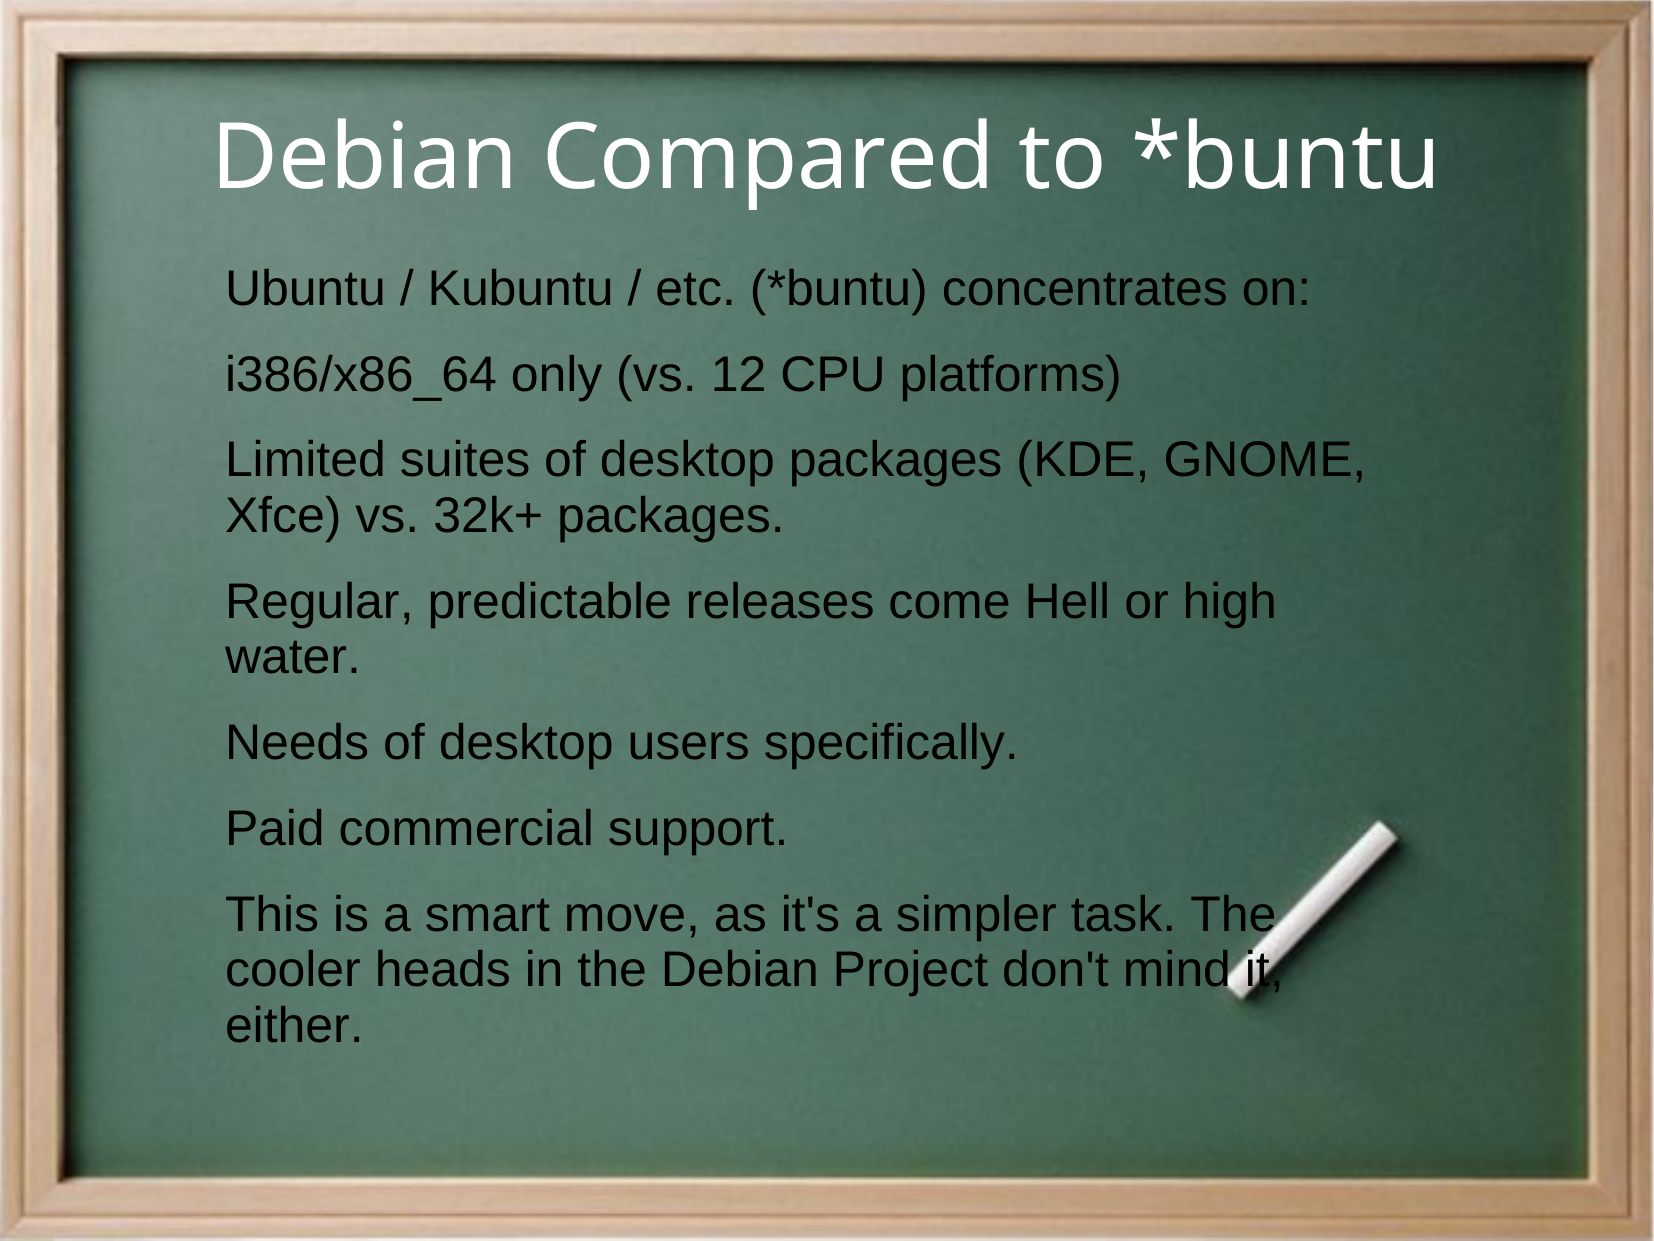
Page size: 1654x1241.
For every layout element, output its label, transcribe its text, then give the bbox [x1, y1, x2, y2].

title Debian Compared to *buntu [82, 56, 1571, 250]
subtitle Ubuntu / Kubuntu / etc. (*buntu) concentrates on: i386/x86_64 only (vs. 12 CPU platforms) Limited suites of desktop packages (KDE, GNOME, Xfce) vs. 32k+ packages. Regular, predictable releases come Hell or high water. Needs of desktop users specifically. Paid commercial support. This is a smart move, as it's a simpler task. The cooler heads in the Debian Project don't mind it, either. [225, 259, 1426, 1139]
picture [0, 0, 1654, 1241]
